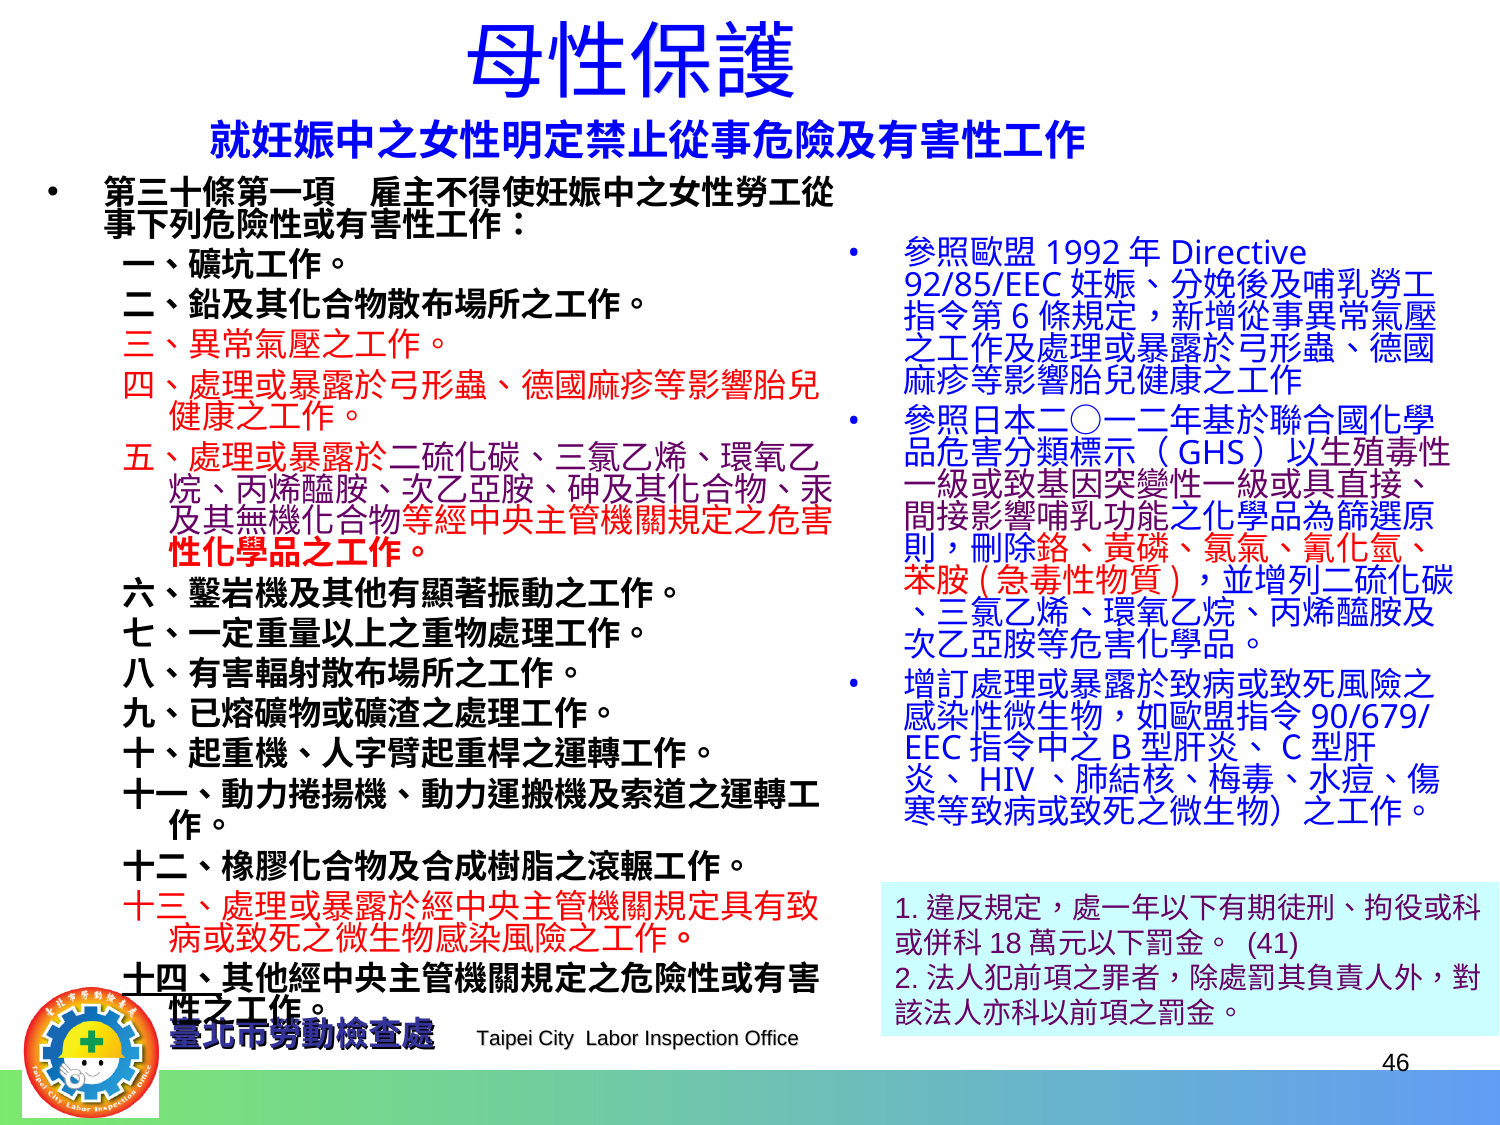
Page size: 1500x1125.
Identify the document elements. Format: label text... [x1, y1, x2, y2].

text_box 1.違反規定，處一年以下有期徒刑、拘役或科或併科18萬元以下罰金。 (41) 2.法人犯前項之罪者，除處罰其負責人外，對該法人亦科以前項之罰金。 [879, 881, 1500, 1037]
list 第三十條第一項 雇主不得使妊娠中之女性勞工從事下列危險性或有害性工作： 一、礦坑工作。 二、鉛及其化合物散布場所之工作。 三、異常氣壓之工作。 四、處理或暴露於弓形蟲、德國麻疹等影響胎兒健康之工作。 五、處理或暴露於二硫化碳、三氯乙烯、環氧乙烷、丙烯醯胺、次乙亞胺、砷及其化合物、汞及其無機化合物等經中央主管機關規定之危害性化學品之工作。 六、鑿岩機及其他有顯著振動之工作。 七、一定重量以上之重物處理工作。 八、有害輻射散布場所之工作。 九、已熔礦物或礦渣之處理工作。 十、起重機、人字臂起重桿之運轉工作。 十一、動力捲揚機、動力運搬機及索道之運轉工作。 十二、橡膠化合物及合成樹脂之滾輾工作。 十三、處理或暴露於經中央主管機關規定具有致病或致死之微生物感染風險之工作。 十四、其他經中央主管機關規定之危險性或有害性之工作。 [32, 171, 866, 1077]
text_box <編號> [1074, 1037, 1426, 1100]
list 參照歐盟1992年Directive 92/85/EEC妊娠、分娩後及哺乳勞工指令第6條規定，新增從事異常氣壓之工作及處理或暴露於弓形蟲、德國麻疹等影響胎兒健康之工作 參照日本二○一二年基於聯合國化學品危害分類標示（GHS）以生殖毒性一級或致基因突變性一級或具直接、間接影響哺乳功能之化學品為篩選原則，刪除鉻、黃磷、氯氣、氰化氫、苯胺(急毒性物質)，並增列二硫化碳、三氯乙烯、環氧乙烷、丙烯醯胺及次乙亞胺等危害化學品。 增訂處理或暴露於致病或致死風險之感染性微生物，如歐盟指令90/679/EEC指令中之B型肝炎、C型肝炎、HIV、肺結核、梅毒、水痘、傷寒等致病或致死之微生物）之工作。 [832, 231, 1483, 1000]
text_box 就妊娠中之女性明定禁止從事危險及有害性工作 [194, 106, 1389, 172]
text_box 母性保護 [448, 0, 934, 116]
picture [22, 987, 159, 1118]
